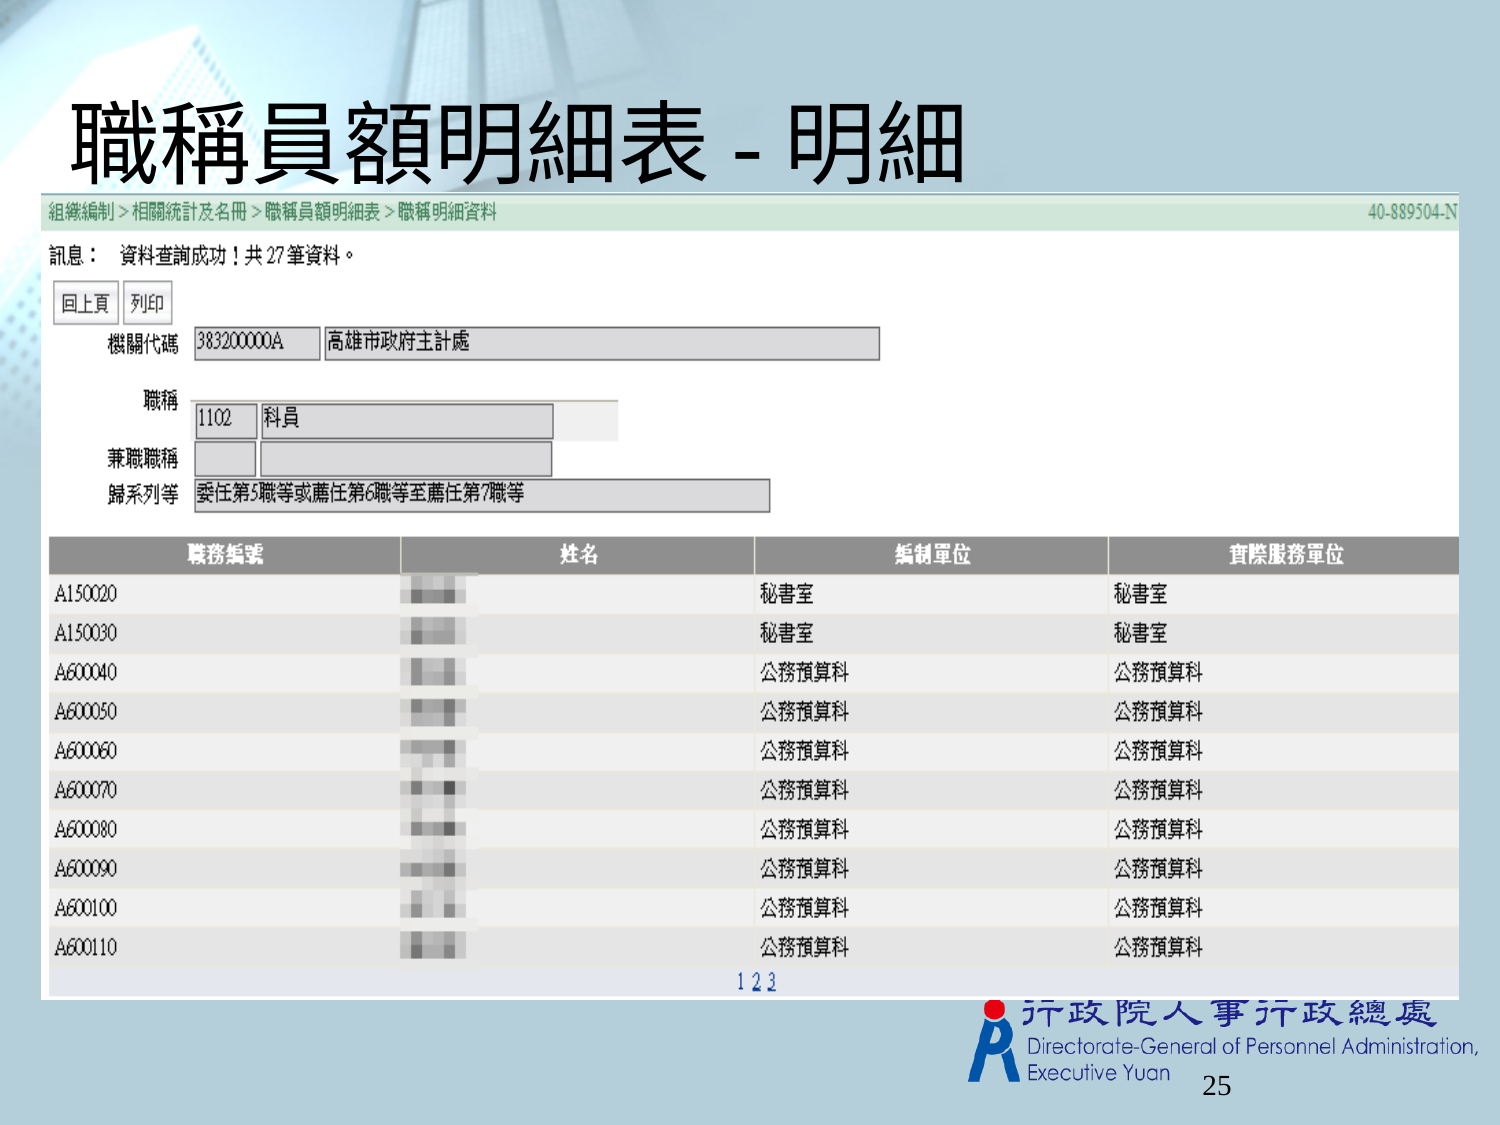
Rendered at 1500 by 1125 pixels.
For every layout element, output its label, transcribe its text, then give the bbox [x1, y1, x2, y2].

picture [41, 192, 1459, 1000]
text_box [1187, 1058, 1500, 1124]
title 職稱員額明細表-明細 [53, 78, 1247, 173]
